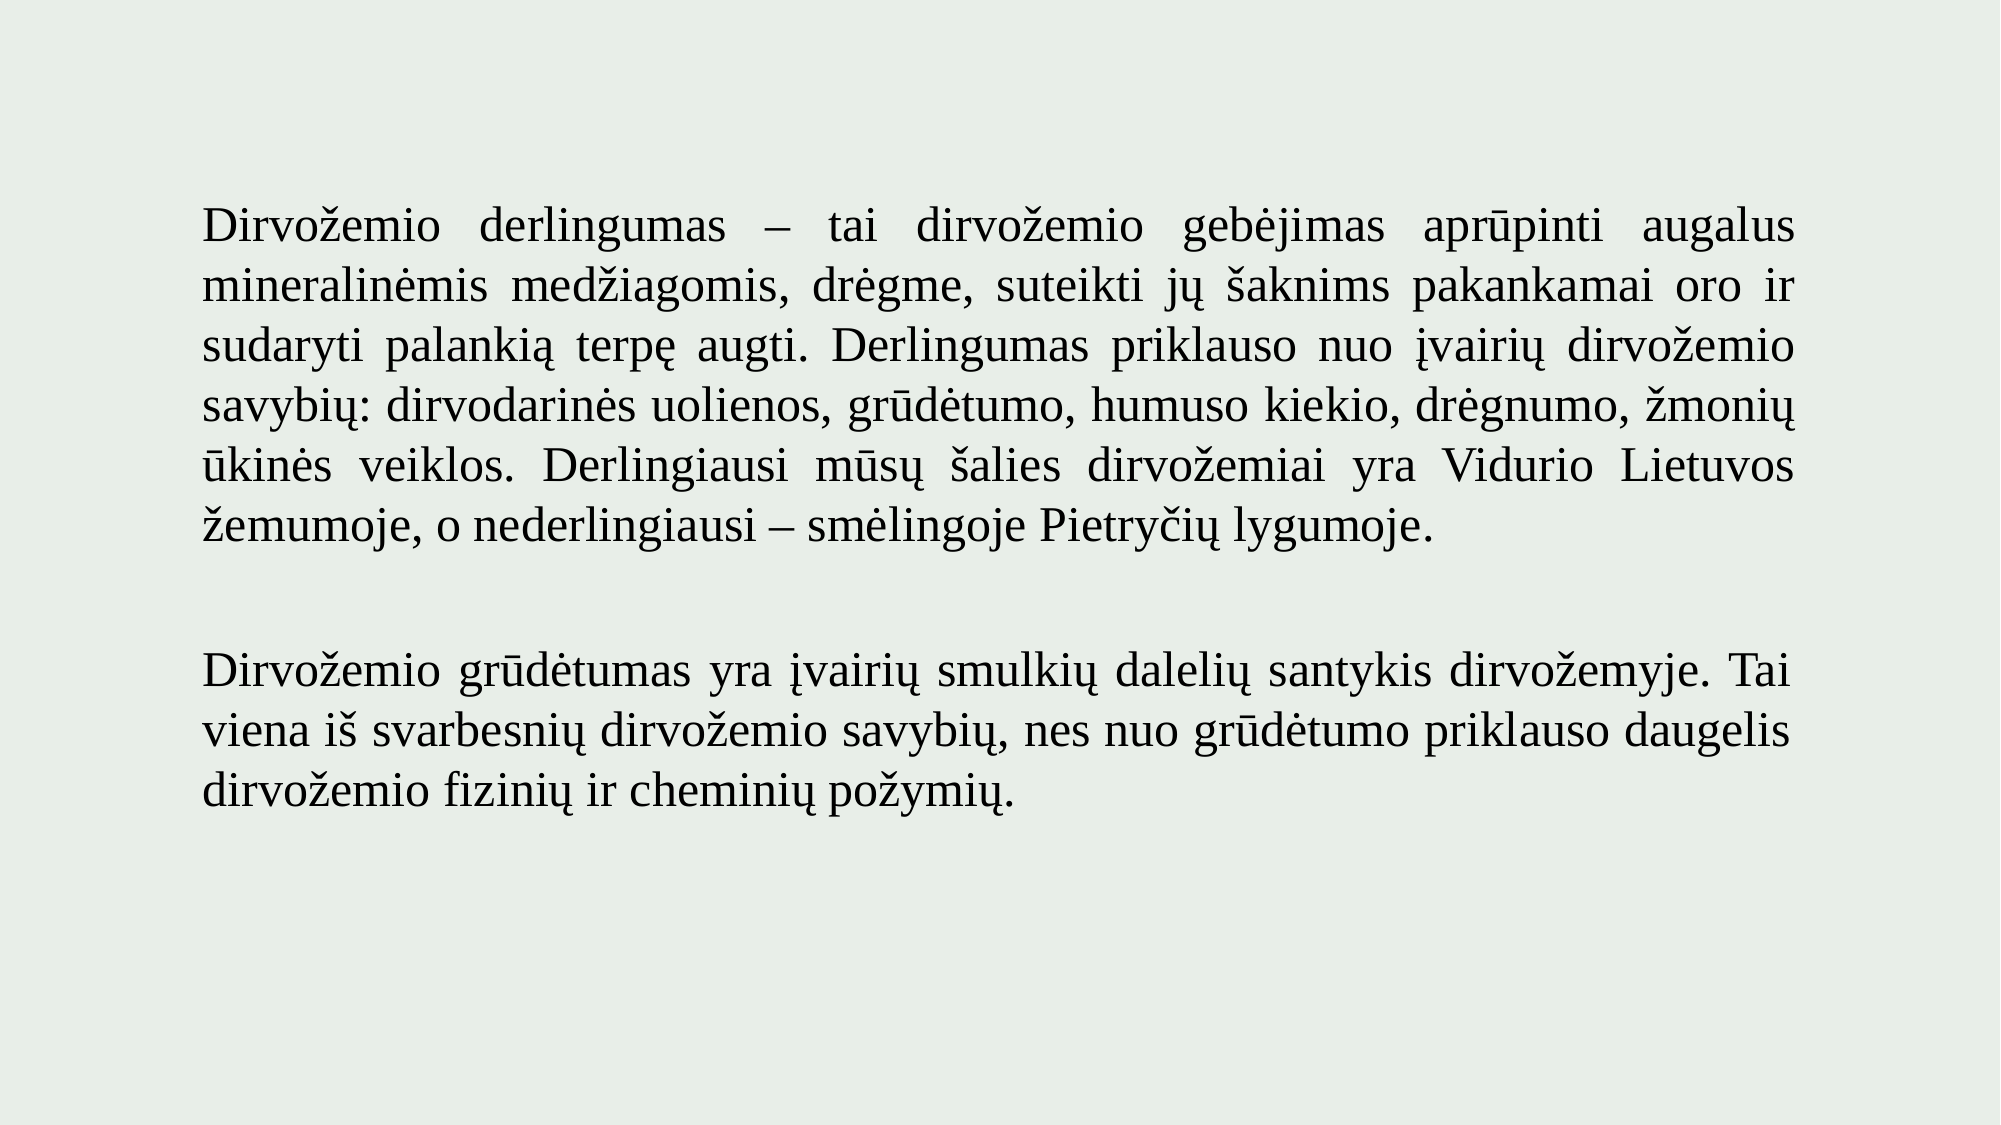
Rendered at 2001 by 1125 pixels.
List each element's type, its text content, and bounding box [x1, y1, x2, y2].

text_box Dirvožemio derlingumas – tai dirvožemio gebėjimas aprūpinti augalus mineralinėmis medžiagomis, drėgme, suteikti jų šaknims pakankamai oro ir sudaryti palankią terpę augti. Derlingumas priklauso nuo įvairių dirvožemio savybių: dirvodarinės uolienos, grūdėtumo, humuso kiekio, drėgnumo, žmonių ūkinės veiklos. Derlingiausi mūsų šalies dirvožemiai yra Vidurio Lietuvos žemumoje, o nederlingiausi – smėlingoje Pietryčių lygumoje. [187, 183, 1881, 563]
text_box Dirvožemio grūdėtumas yra įvairių smulkių dalelių santykis dirvožemyje. Tai viena iš svarbesnių dirvožemio savybių, nes nuo grūdėtumo priklauso daugelis dirvožemio fizinių ir cheminių požymių. [187, 629, 1881, 827]
